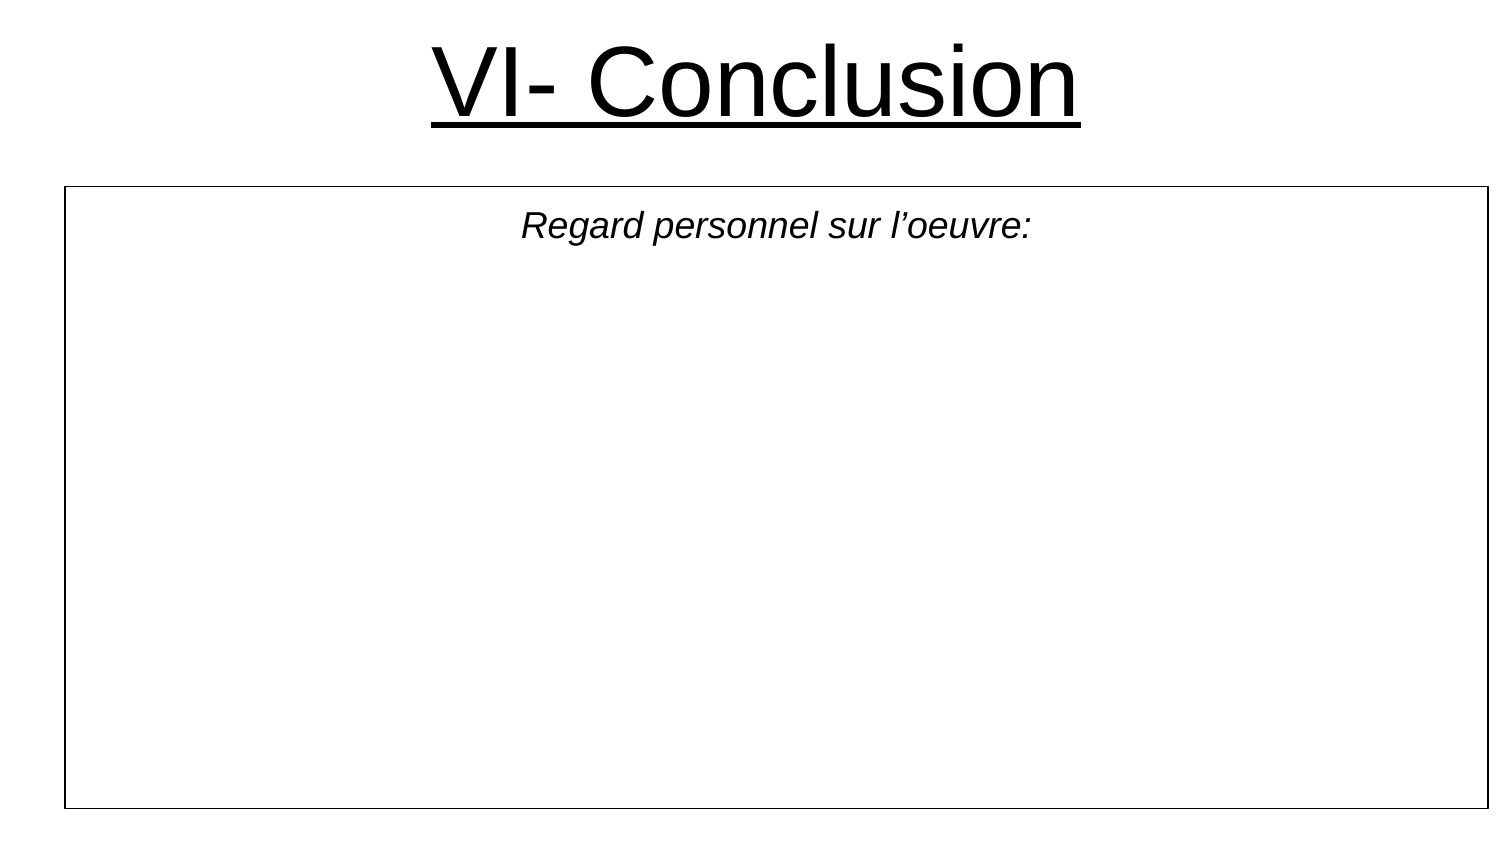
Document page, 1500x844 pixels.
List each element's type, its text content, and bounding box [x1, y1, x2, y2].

title VI- Conclusion [328, 51, 1184, 152]
list Regard personnel sur l’oeuvre: [64, 186, 1489, 809]
